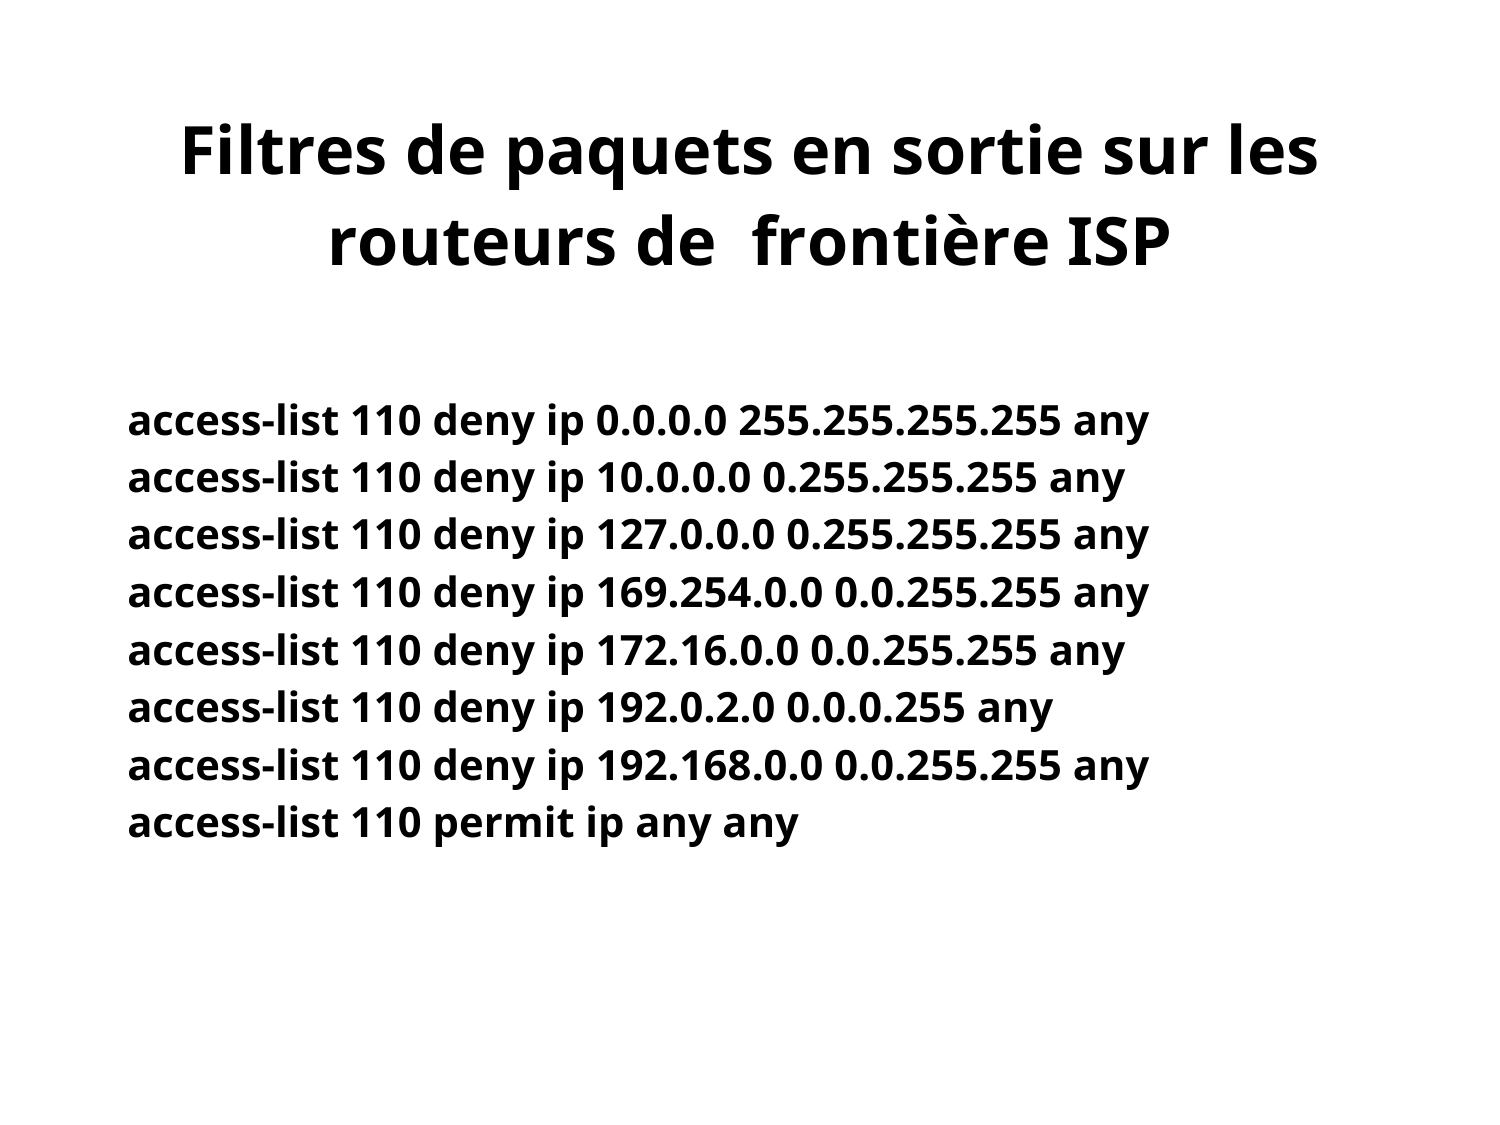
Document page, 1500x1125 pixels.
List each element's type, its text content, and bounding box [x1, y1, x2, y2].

title Filtres de paquets en sortie sur les routeurs de frontière ISP [112, 94, 1388, 293]
list access-list 110 deny ip 0.0.0.0 255.255.255.255 any access-list 110 deny ip 10.0.0.0 0.255.255.255 any access-list 110 deny ip 127.0.0.0 0.255.255.255 any access-list 110 deny ip 169.254.0.0 0.0.255.255 any access-list 110 deny ip 172.16.0.0 0.0.255.255 any access-list 110 deny ip 192.0.2.0 0.0.0.255 any access-list 110 deny ip 192.168.0.0 0.0.255.255 any access-list 110 permit ip any any [112, 324, 1388, 1028]
